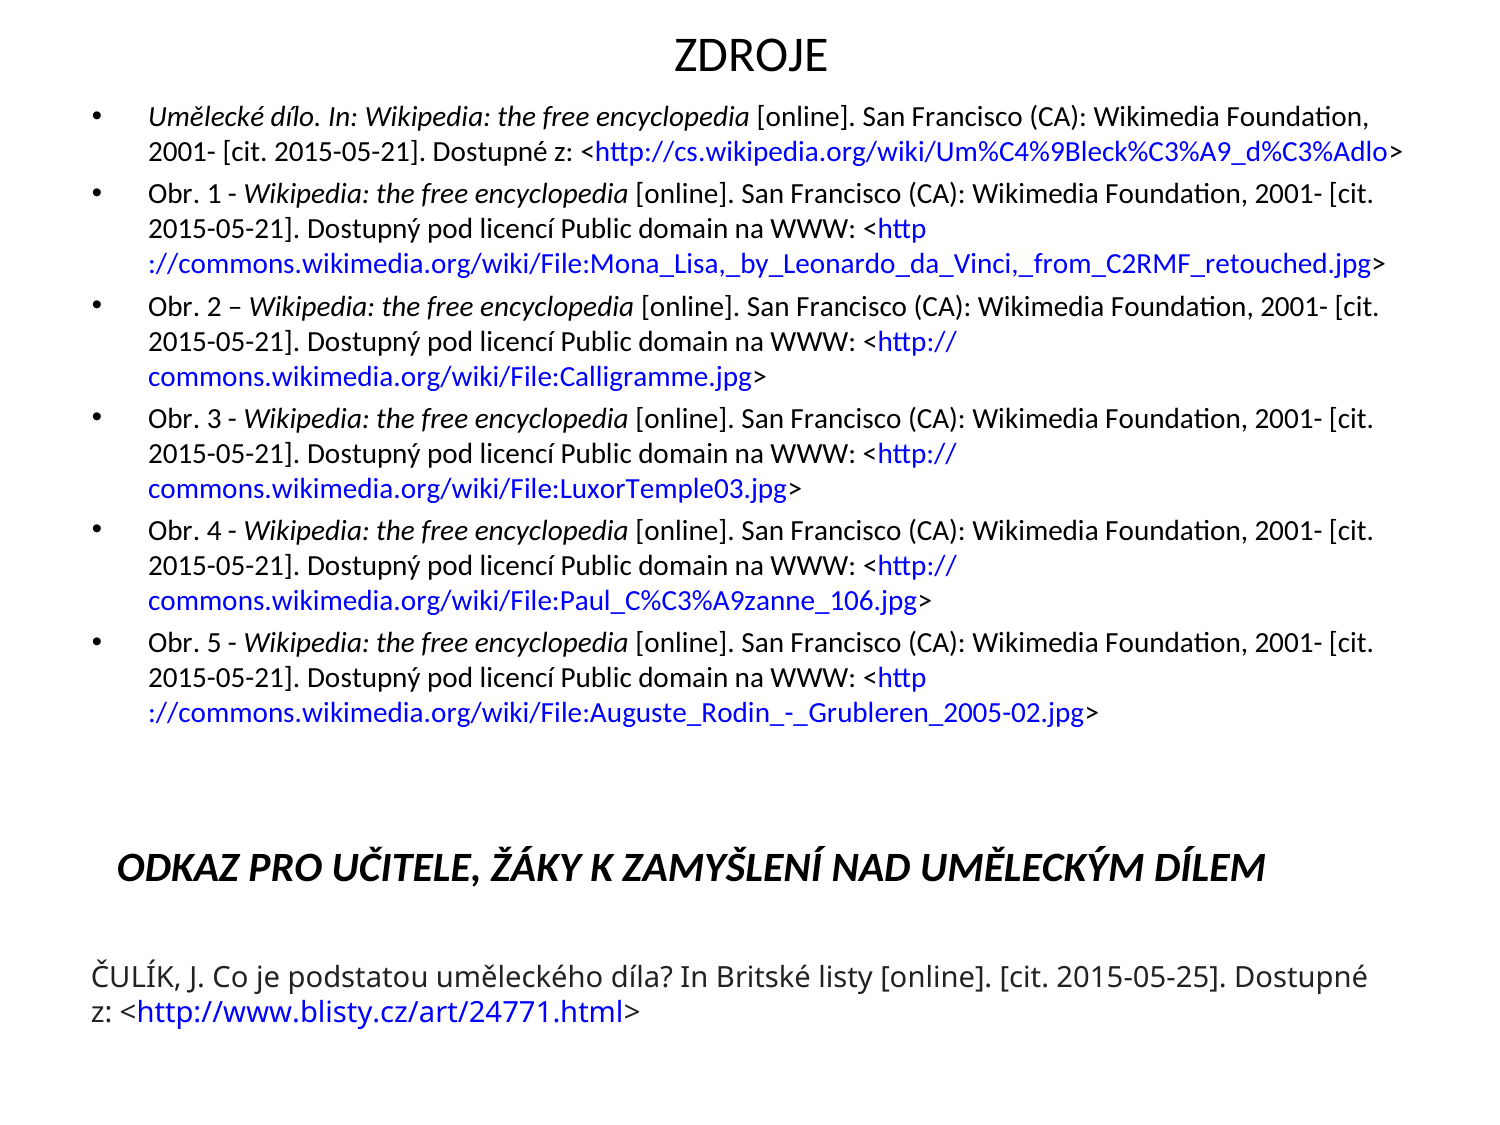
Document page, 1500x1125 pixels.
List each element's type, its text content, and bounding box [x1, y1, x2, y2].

title ZDROJE [76, 0, 1427, 90]
list Umělecké dílo. In: Wikipedia: the free encyclopedia [online]. San Francisco (CA): Wikimedia Foundation, 2001- [cit. 2015-05-21]. Dostupné z: <http://cs.wikipedia.org/wiki/Um%C4%9Bleck%C3%A9_d%C3%Adlo> Obr. 1 - Wikipedia: the free encyclopedia [online]. San Francisco (CA): Wikimedia Foundation, 2001- [cit. 2015-05-21]. Dostupný pod licencí Public domain na WWW: <http://commons.wikimedia.org/wiki/File:Mona_Lisa,_by_Leonardo_da_Vinci,_from_C2RMF_retouched.jpg> Obr. 2 – Wikipedia: the free encyclopedia [online]. San Francisco (CA): Wikimedia Foundation, 2001- [cit. 2015-05-21]. Dostupný pod licencí Public domain na WWW: <http://commons.wikimedia.org/wiki/File:Calligramme.jpg> Obr. 3 - Wikipedia: the free encyclopedia [online]. San Francisco (CA): Wikimedia Foundation, 2001- [cit. 2015-05-21]. Dostupný pod licencí Public domain na WWW: <http://commons.wikimedia.org/wiki/File:LuxorTemple03.jpg> Obr. 4 - Wikipedia: the free encyclopedia [online]. San Francisco (CA): Wikimedia Foundation, 2001- [cit. 2015-05-21]. Dostupný pod licencí Public domain na WWW: <http://commons.wikimedia.org/wiki/File:Paul_C%C3%A9zanne_106.jpg> Obr. 5 - Wikipedia: the free encyclopedia [online]. San Francisco (CA): Wikimedia Foundation, 2001- [cit. 2015-05-21]. Dostupný pod licencí Public domain na WWW: <http://commons.wikimedia.org/wiki/File:Auguste_Rodin_-_Grubleren_2005-02.jpg> [76, 90, 1459, 777]
text_box ODKAZ PRO UČITELE, ŽÁKY K ZAMYŠLENÍ NAD UMĚLECKÝM DÍLEM [102, 831, 1402, 898]
text_box ČULÍK, J. Co je podstatou uměleckého díla? In Britské listy [online]. [cit. 2015-05-25]. Dostupné z: <http://www.blisty.cz/art/24771.html> [76, 950, 1405, 1041]
